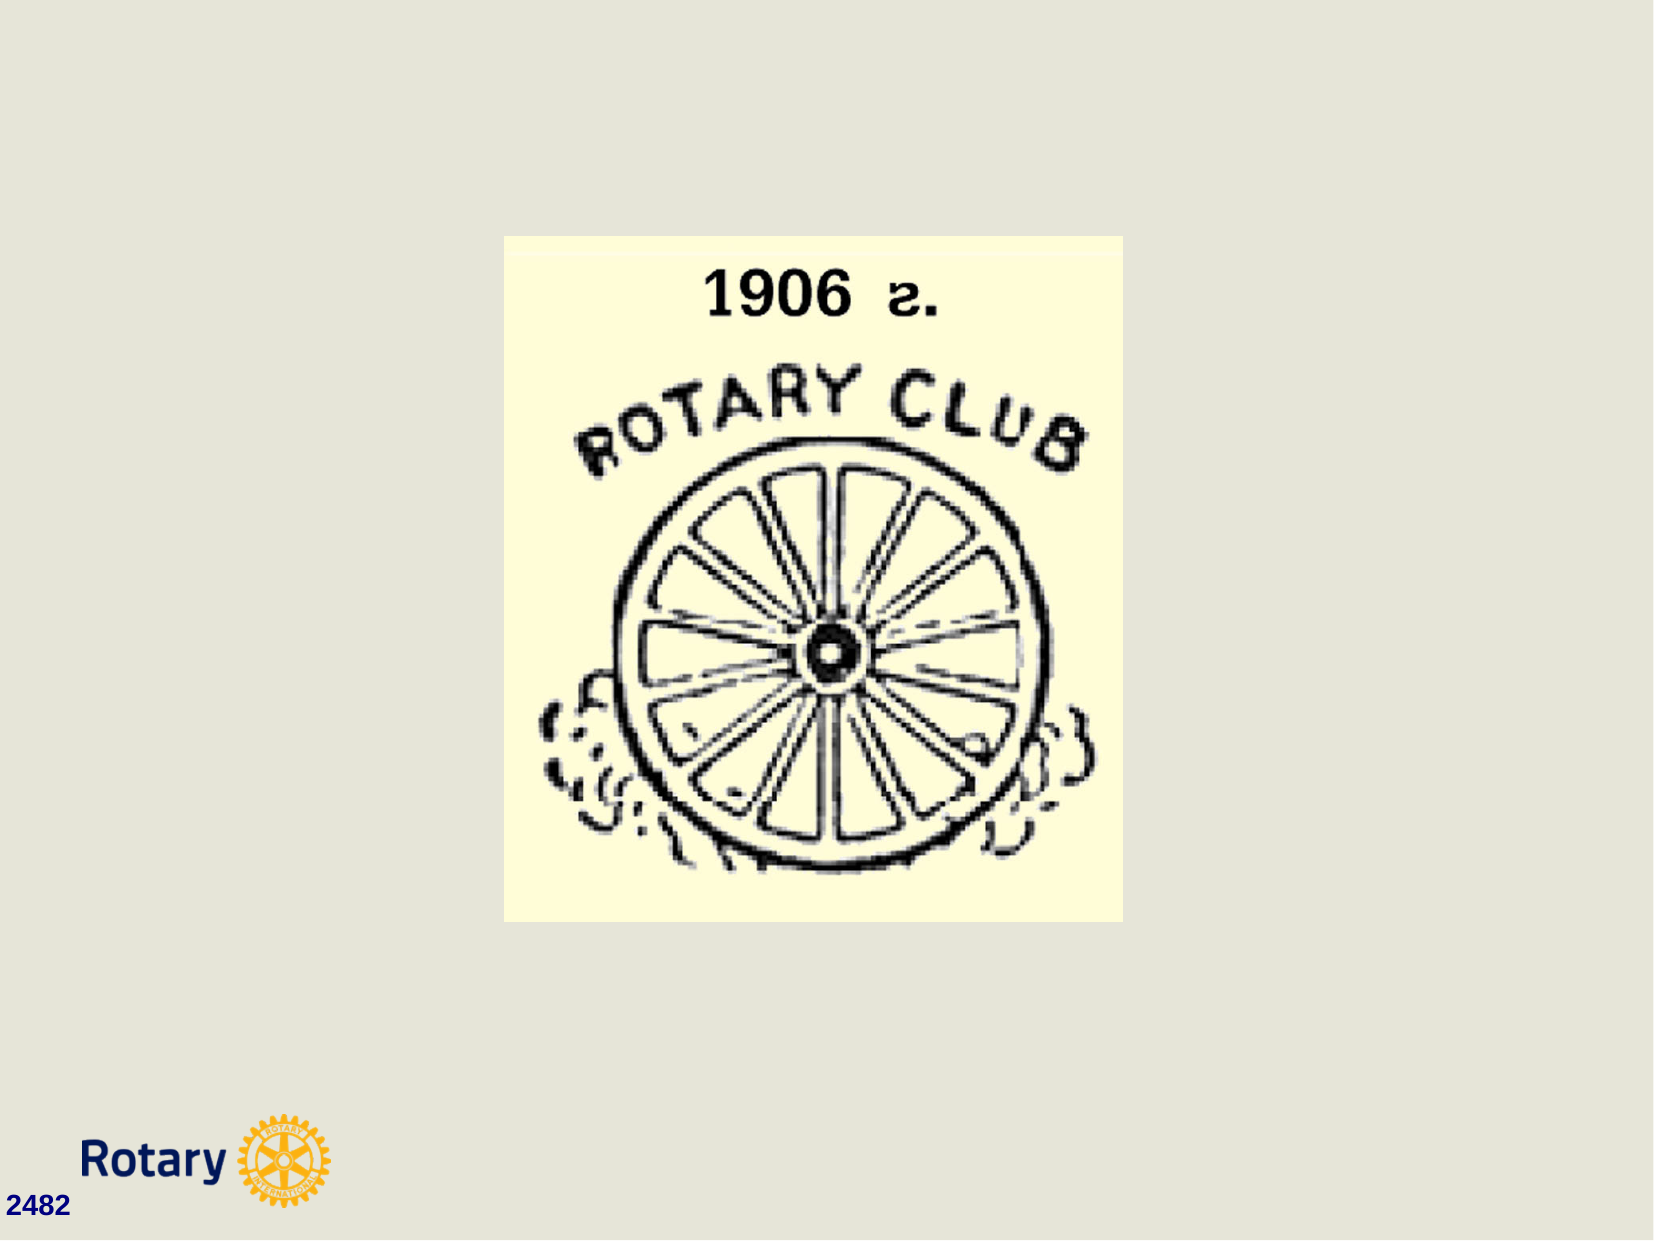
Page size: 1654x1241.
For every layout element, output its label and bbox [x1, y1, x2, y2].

picture [504, 236, 1123, 922]
